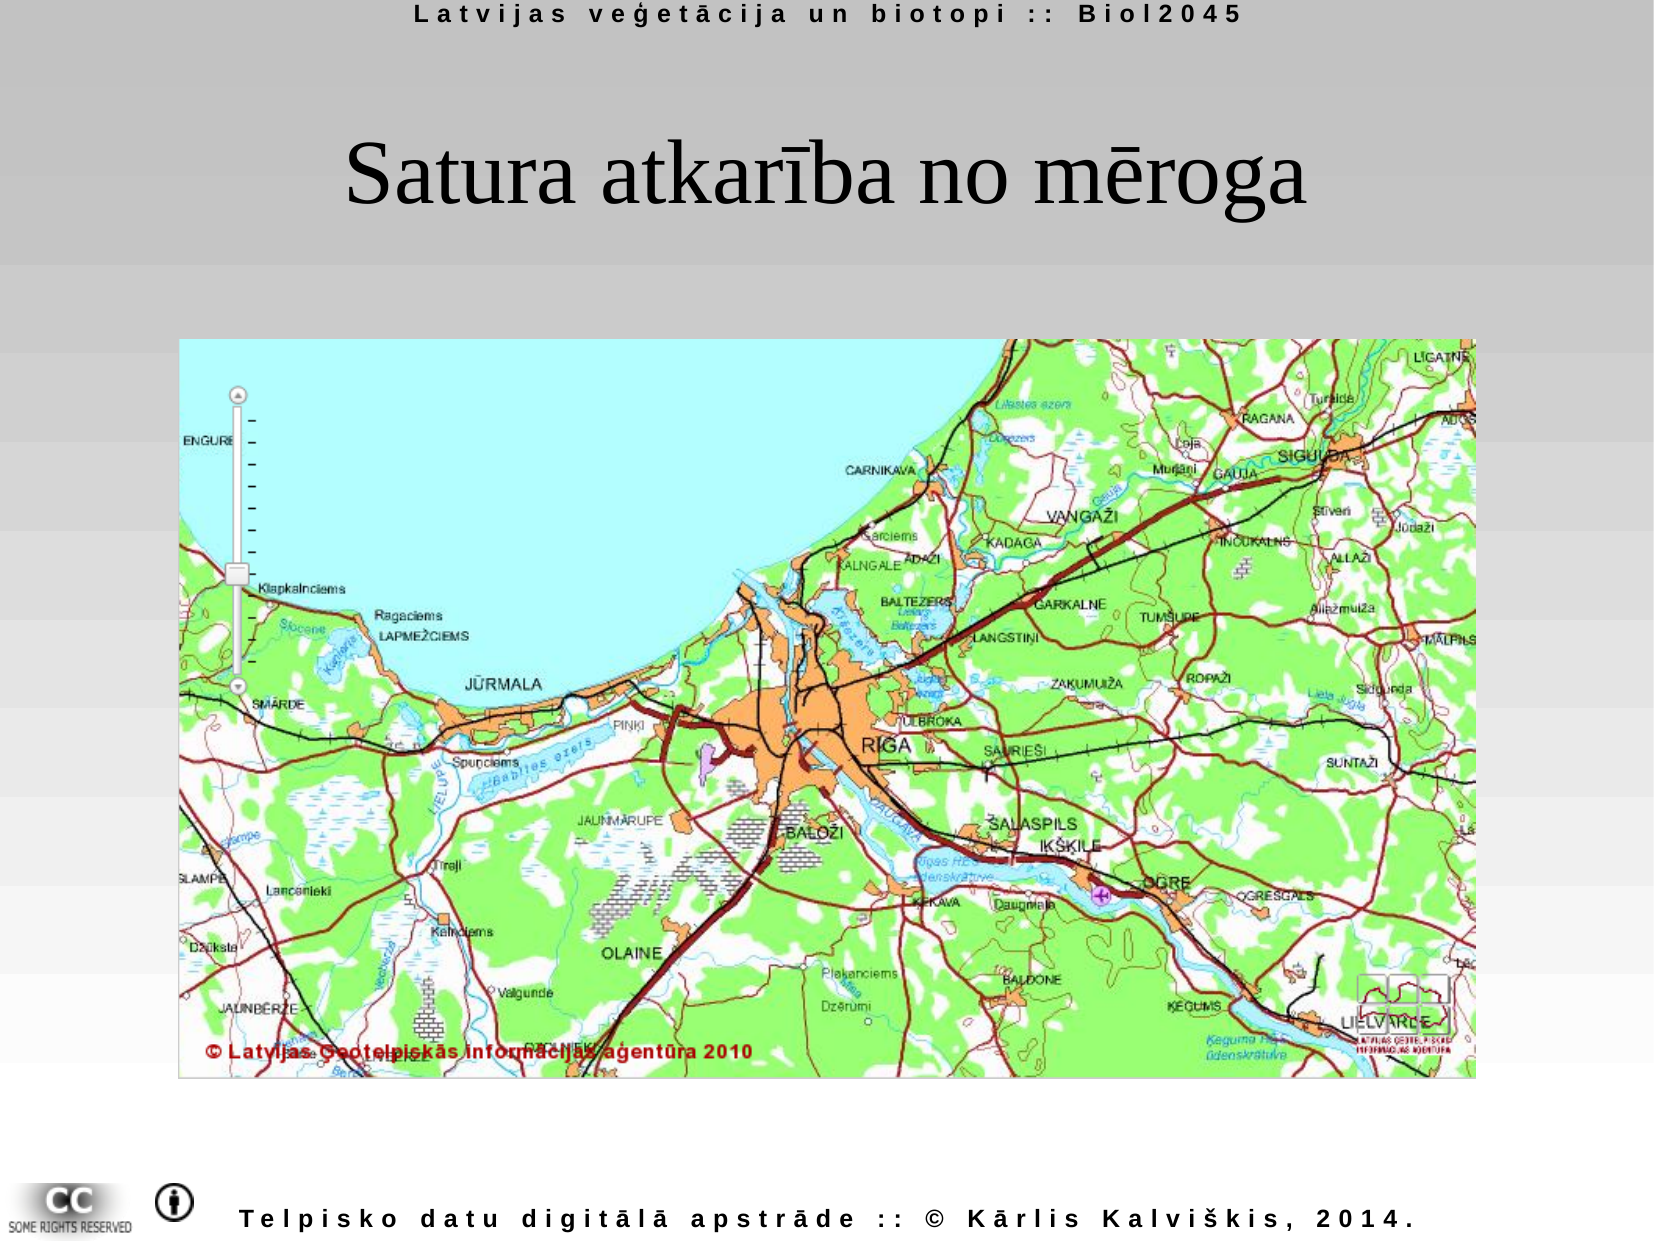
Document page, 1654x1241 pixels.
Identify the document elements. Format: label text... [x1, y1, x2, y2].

title Satura atkarība no mēroga [29, 49, 1625, 296]
picture [0, 0, 1654, 1241]
